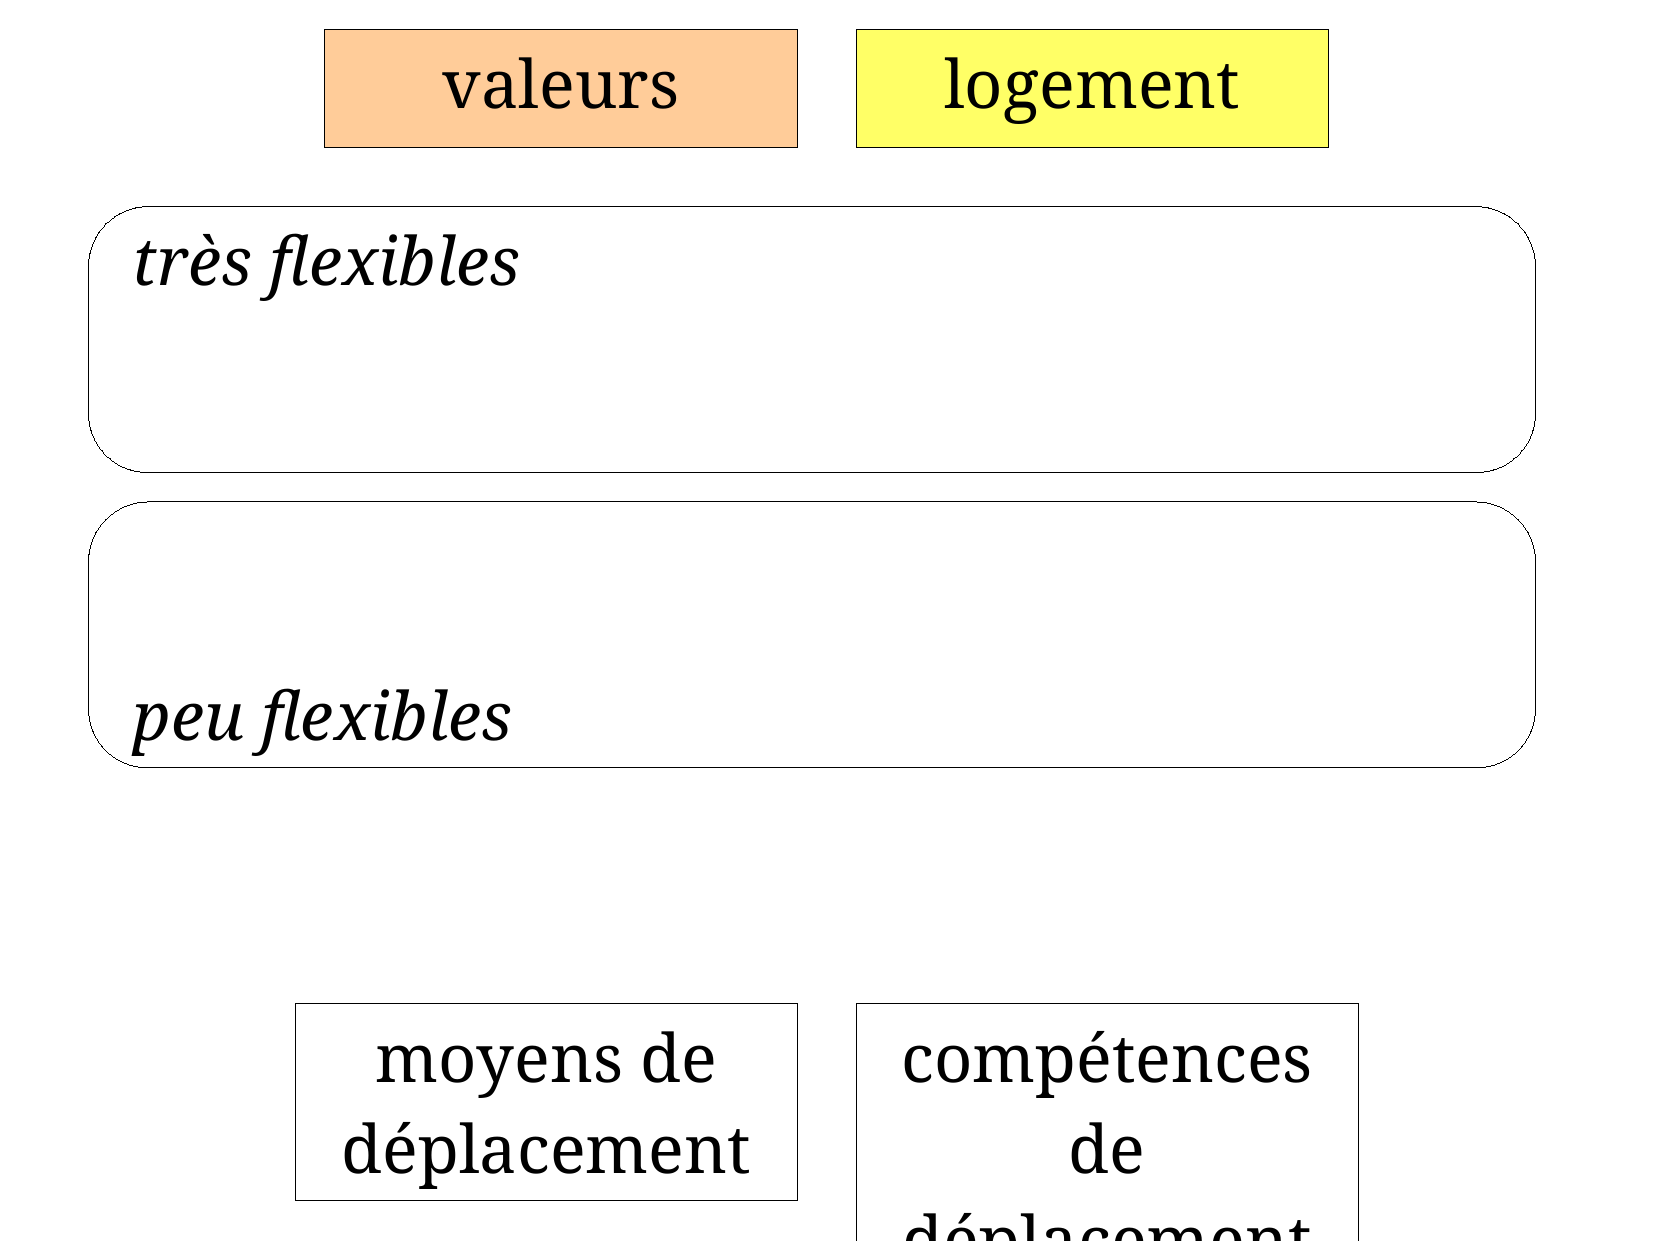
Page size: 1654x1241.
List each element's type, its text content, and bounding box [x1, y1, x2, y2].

text_box valeurs [324, 29, 798, 148]
text_box peu flexibles [88, 501, 1536, 768]
text_box très flexibles [88, 206, 1536, 473]
text_box compétences de déplacement [856, 1003, 1359, 1199]
text_box logement [856, 29, 1329, 148]
text_box moyens de déplacement [295, 1003, 798, 1199]
